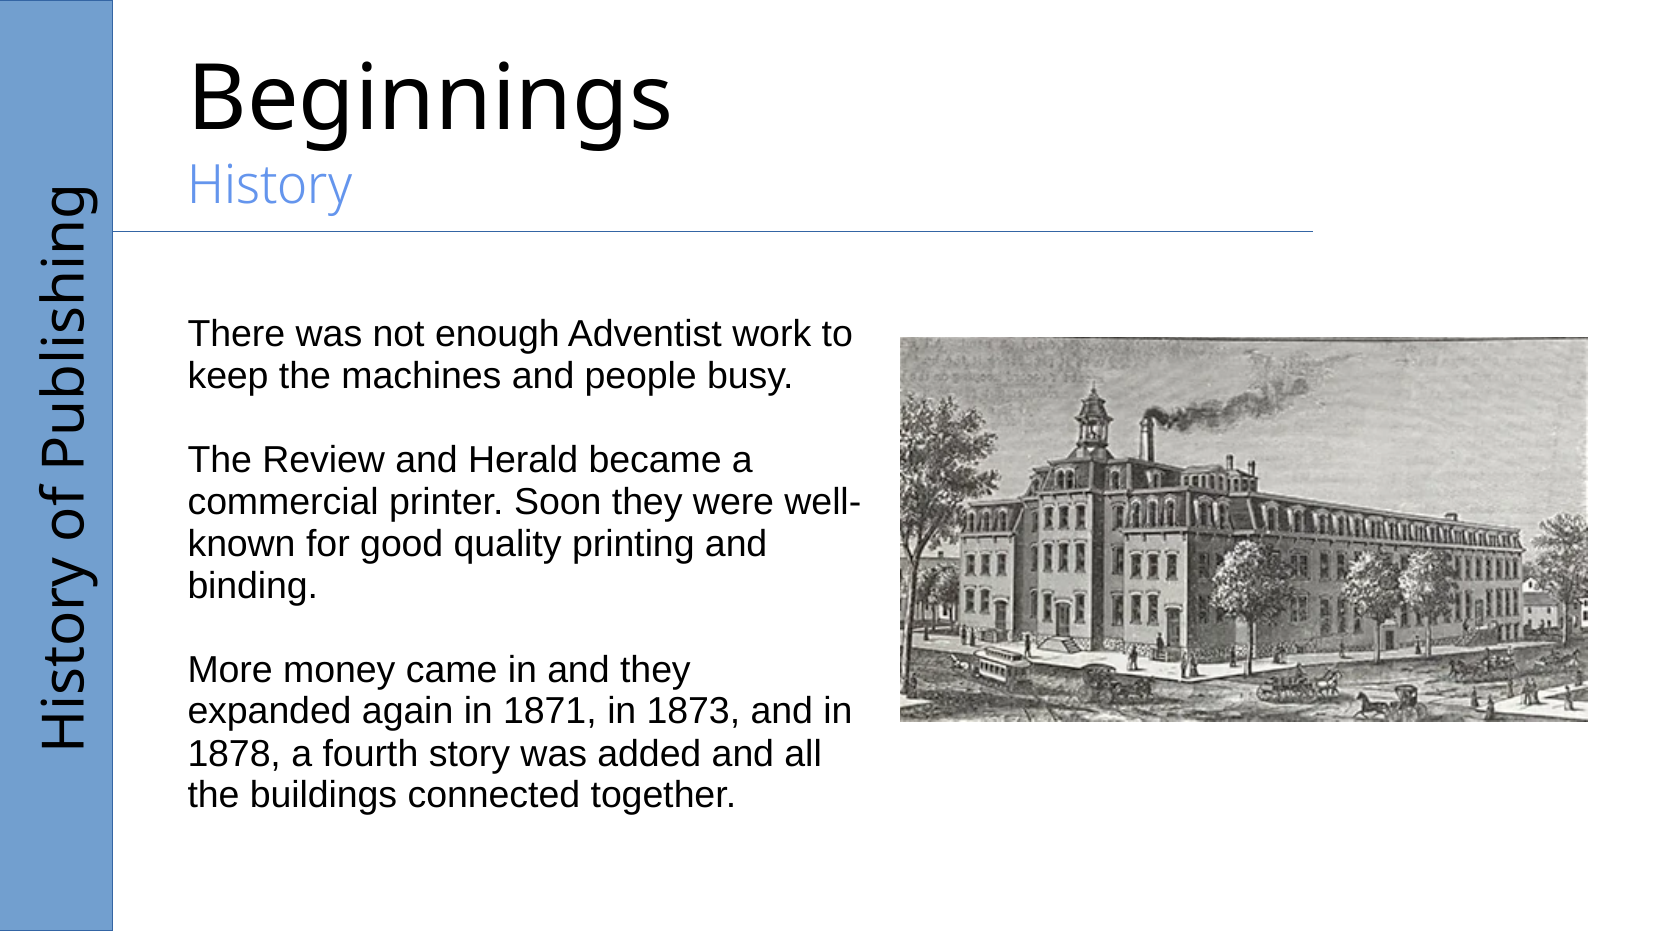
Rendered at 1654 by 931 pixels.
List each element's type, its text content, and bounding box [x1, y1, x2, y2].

picture [900, 337, 1588, 722]
text_box [0, 0, 113, 931]
text_box History of Publishing [13, 37, 105, 901]
title History [187, 125, 1571, 239]
title Beginnings [187, 33, 1571, 125]
subtitle There was not enough Adventist work to keep the machines and people busy. The Review and Herald became a commercial printer. Soon they were well-known for good quality printing and binding. More money came in and they expanded again in 1871, in 1873, and in 1878, a fourth story was added and all the buildings connected together. [187, 312, 863, 901]
